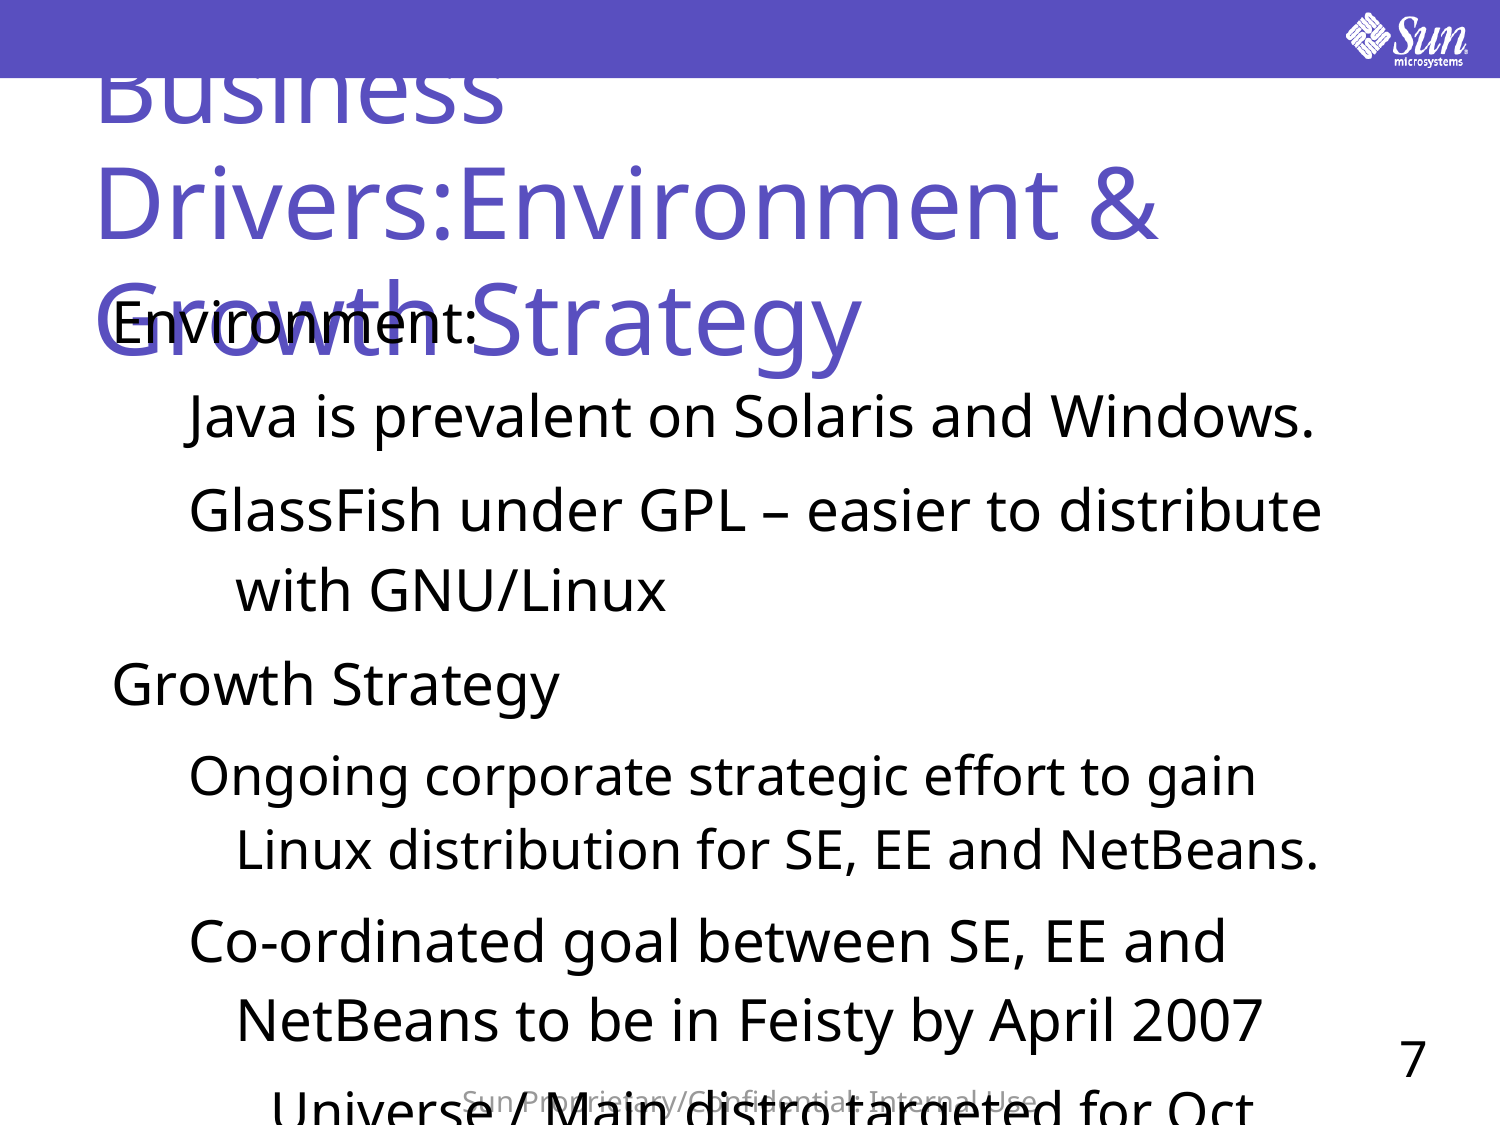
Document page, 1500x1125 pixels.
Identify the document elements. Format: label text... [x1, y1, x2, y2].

list Environment: Java is prevalent on Solaris and Windows. GlassFish under GPL – easier to distribute with GNU/Linux Growth Strategy Ongoing corporate strategic effort to gain Linux distribution for SE, EE and NetBeans. Co-ordinated goal between SE, EE and NetBeans to be in Feisty by April 2007 Universe / Main distro targeted for Oct 2007 [93, 280, 1375, 1011]
picture [1342, 8, 1471, 71]
title Business Drivers:Environment & Growth Strategy [93, 99, 1455, 311]
